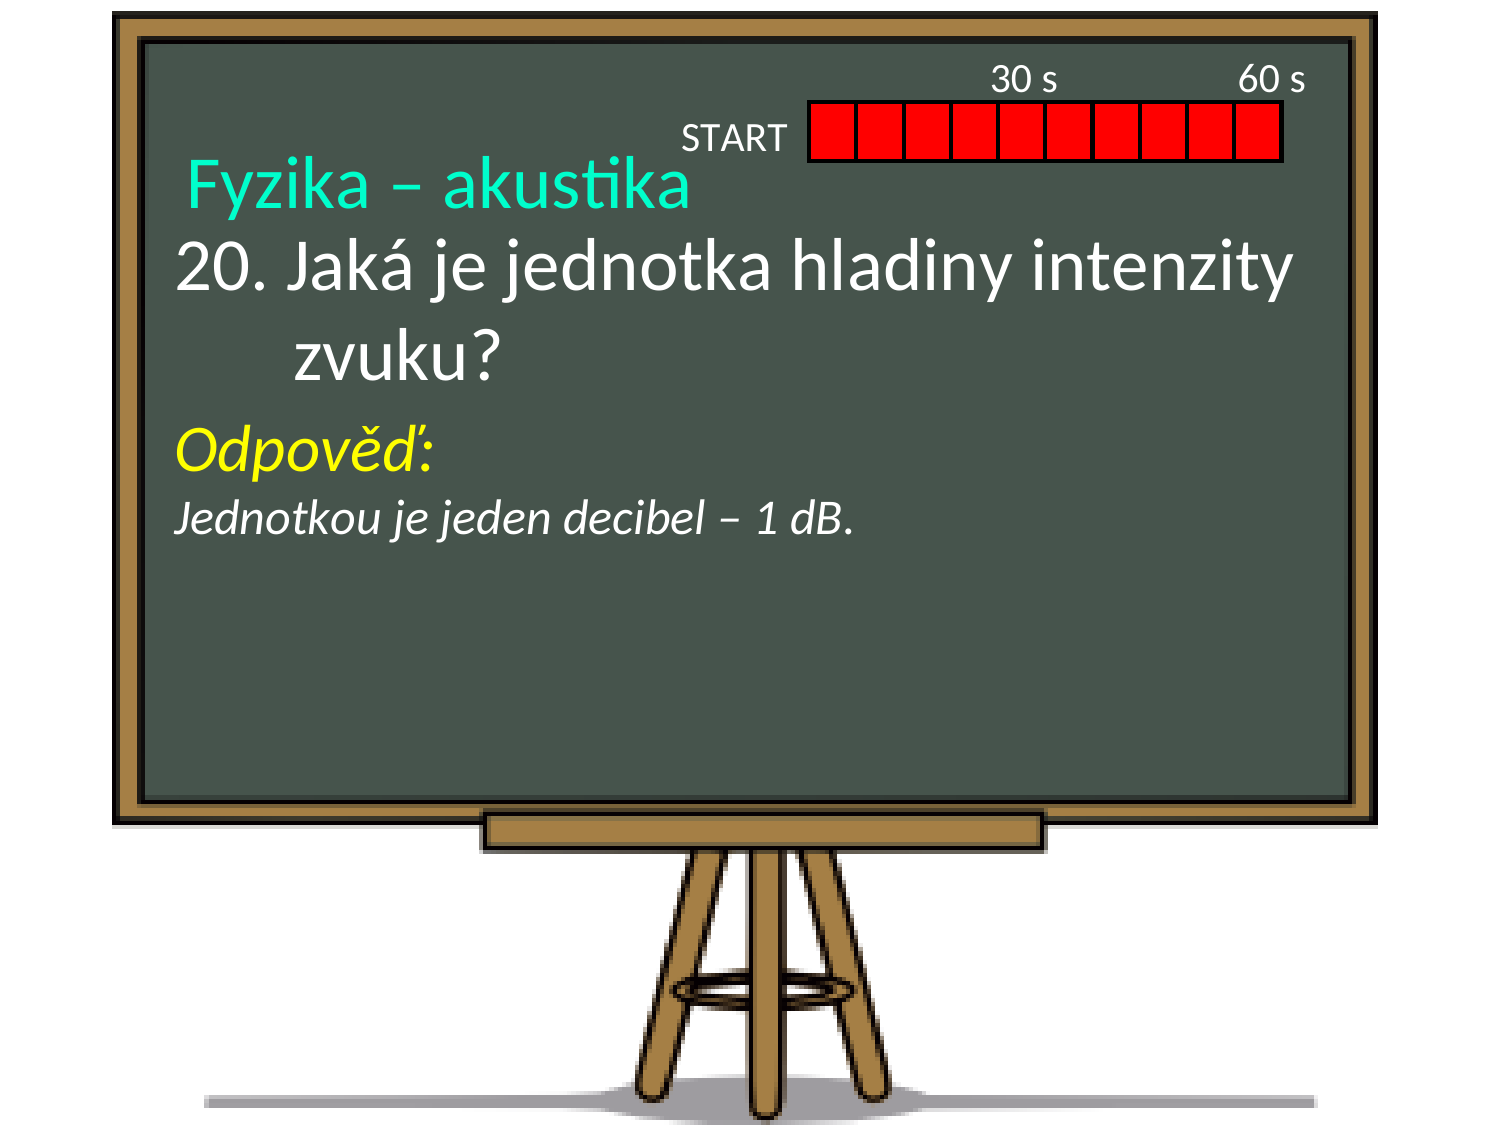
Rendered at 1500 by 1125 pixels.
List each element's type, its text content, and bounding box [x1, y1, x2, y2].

text_box Odpověď: Jednotkou je jeden decibel – 1 dB. [159, 397, 1306, 973]
text_box START [666, 101, 803, 168]
text_box 60 s [1222, 42, 1321, 109]
picture [112, 11, 1378, 1125]
text_box 20. Jaká je jednotka hladiny intenzity zvuku? [159, 207, 1500, 494]
text_box Fyzika – akustika [171, 125, 709, 231]
text_box [809, 101, 1282, 161]
text_box 30 s [975, 42, 1073, 109]
